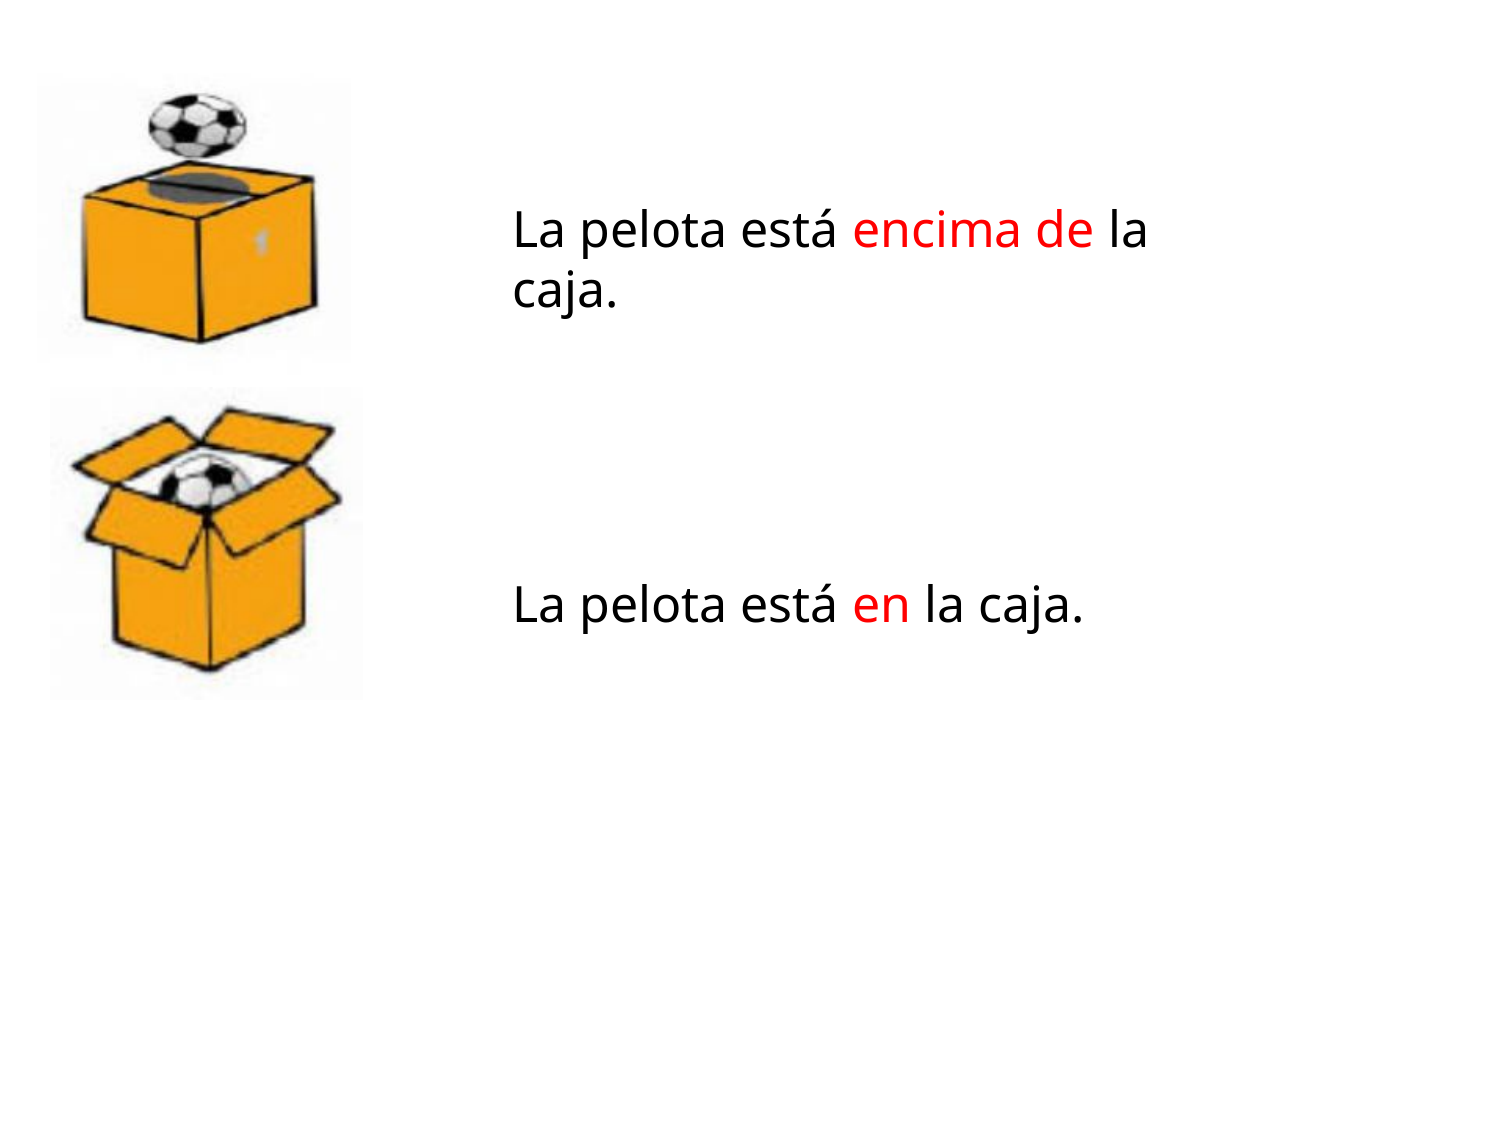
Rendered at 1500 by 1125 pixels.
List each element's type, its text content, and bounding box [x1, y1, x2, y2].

text_box La pelota está encima de la caja. La pelota está en la caja. [497, 99, 1278, 1001]
picture [37, 62, 351, 376]
picture [50, 387, 363, 700]
